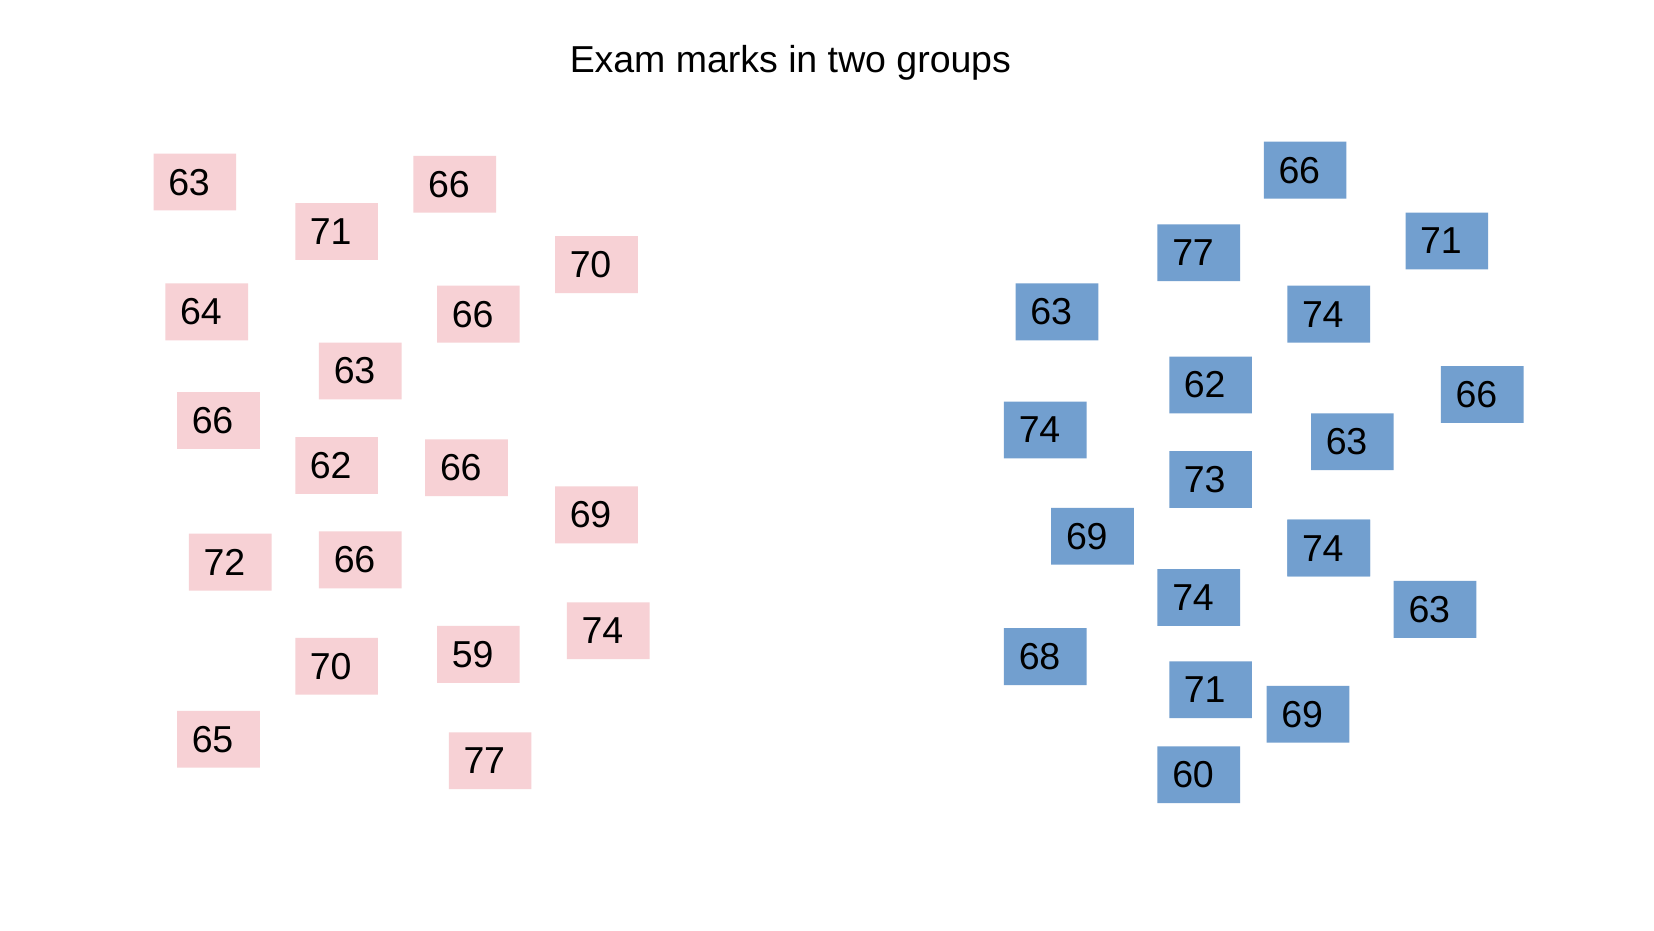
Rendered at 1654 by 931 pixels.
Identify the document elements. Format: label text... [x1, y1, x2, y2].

text_box 71 [1405, 212, 1489, 270]
text_box 68 [1003, 628, 1087, 686]
text_box 69 [555, 486, 638, 544]
text_box 66 [318, 531, 402, 589]
text_box 63 [1311, 413, 1394, 471]
text_box 77 [448, 732, 532, 790]
text_box 63 [1015, 283, 1099, 341]
text_box 60 [1157, 746, 1241, 804]
text_box 70 [295, 637, 378, 695]
text_box 69 [1051, 507, 1134, 565]
text_box 63 [153, 153, 237, 211]
text_box 62 [1169, 356, 1252, 414]
text_box 71 [295, 203, 378, 260]
text_box 66 [1263, 141, 1347, 199]
text_box 71 [1169, 661, 1252, 719]
text_box 73 [1169, 451, 1252, 508]
text_box 59 [437, 625, 520, 683]
text_box 77 [1157, 224, 1241, 282]
text_box 74 [566, 602, 650, 660]
text_box Exam marks in two groups [555, 31, 1087, 88]
text_box 66 [437, 285, 520, 343]
text_box 63 [1393, 580, 1477, 638]
text_box 66 [413, 155, 497, 213]
text_box 66 [425, 439, 508, 497]
text_box 66 [1440, 366, 1524, 423]
text_box 64 [165, 283, 249, 341]
text_box 62 [295, 437, 378, 494]
text_box 74 [1003, 401, 1087, 459]
text_box 74 [1287, 285, 1371, 343]
text_box 65 [177, 710, 260, 768]
text_box 74 [1287, 519, 1371, 577]
text_box 66 [177, 392, 260, 449]
text_box 63 [318, 342, 402, 400]
text_box 69 [1266, 685, 1350, 743]
text_box 74 [1157, 569, 1241, 626]
text_box 70 [555, 236, 638, 294]
text_box 72 [188, 533, 272, 591]
